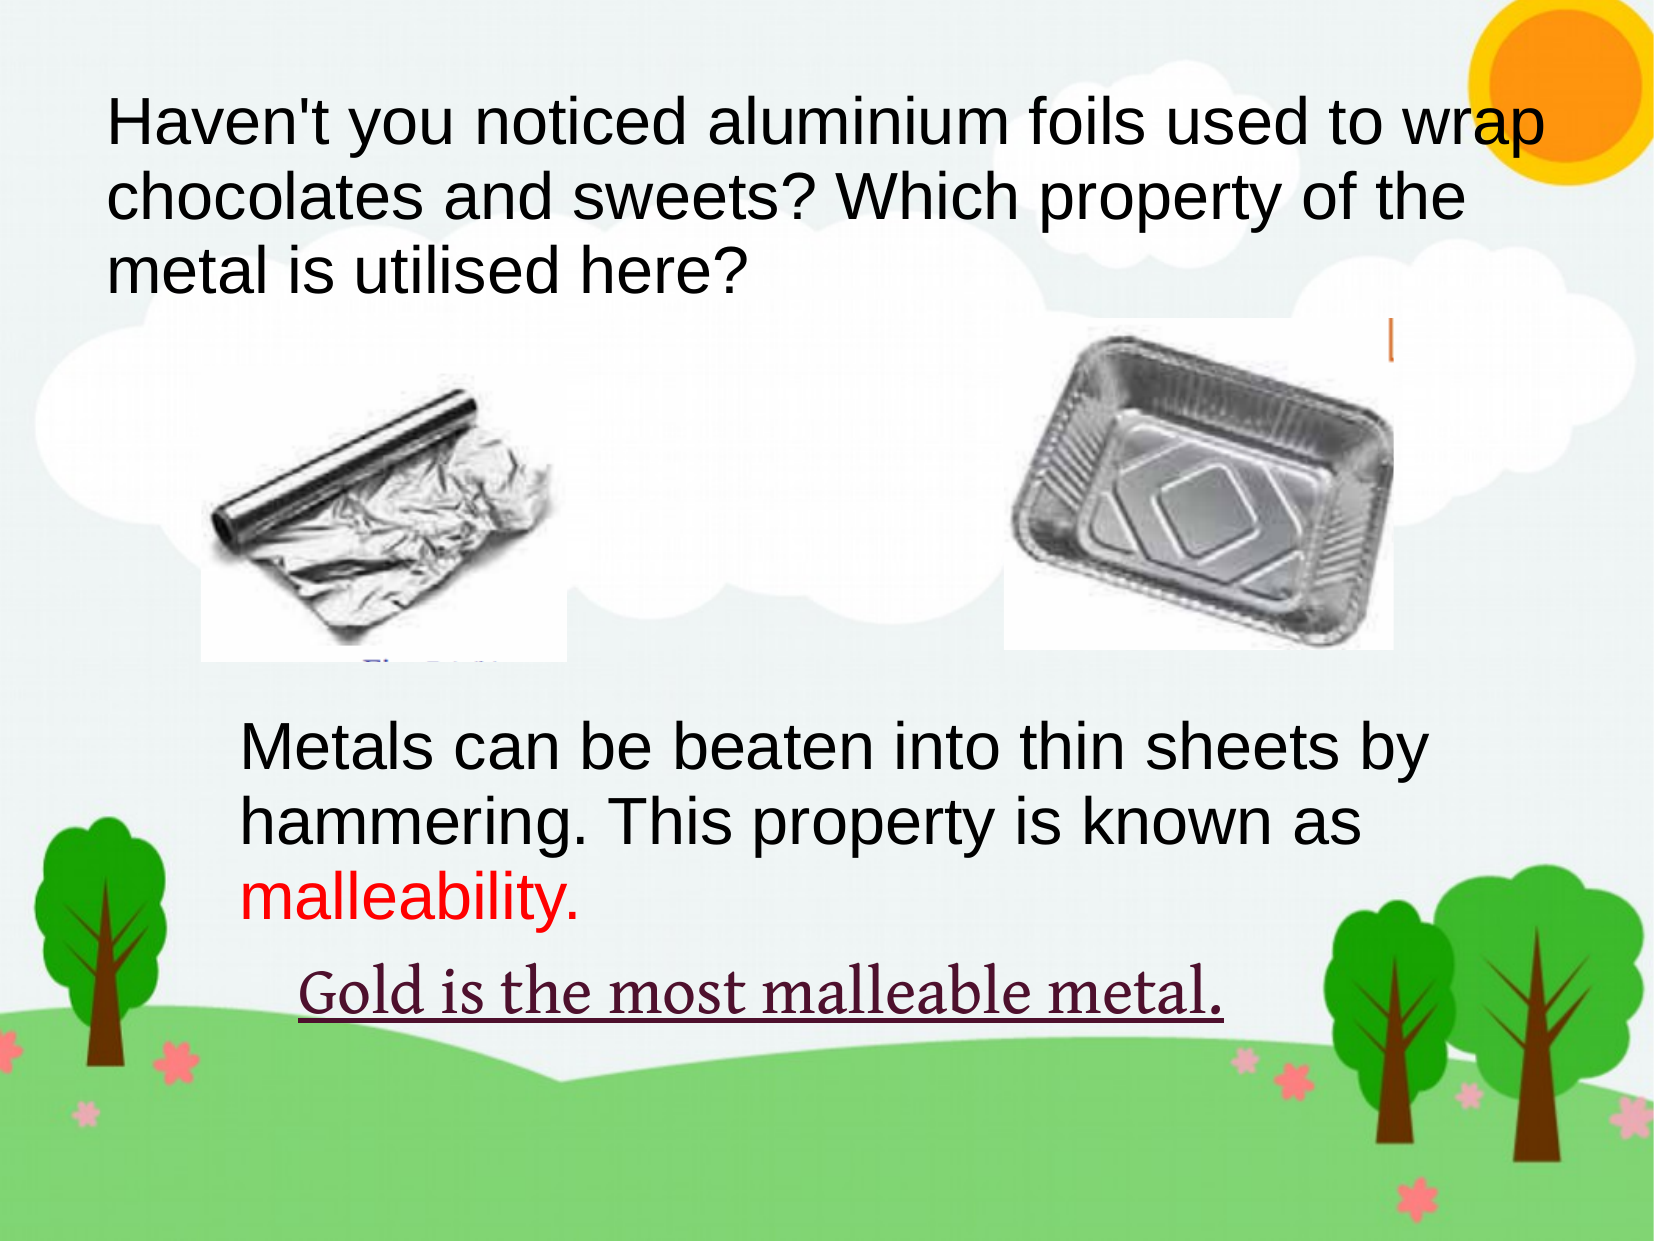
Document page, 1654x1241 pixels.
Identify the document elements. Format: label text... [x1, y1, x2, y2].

picture [0, 0, 1654, 1241]
title Haven't you noticed aluminium foils used to wrap chocolates and sweets? Which property of the metal is utilised here? [106, 49, 1571, 343]
text_box Metals can be beaten into thin sheets by hammering. This property is known as malleability. [224, 701, 1654, 1016]
text_box Gold is the most malleable metal. [283, 947, 1441, 1205]
